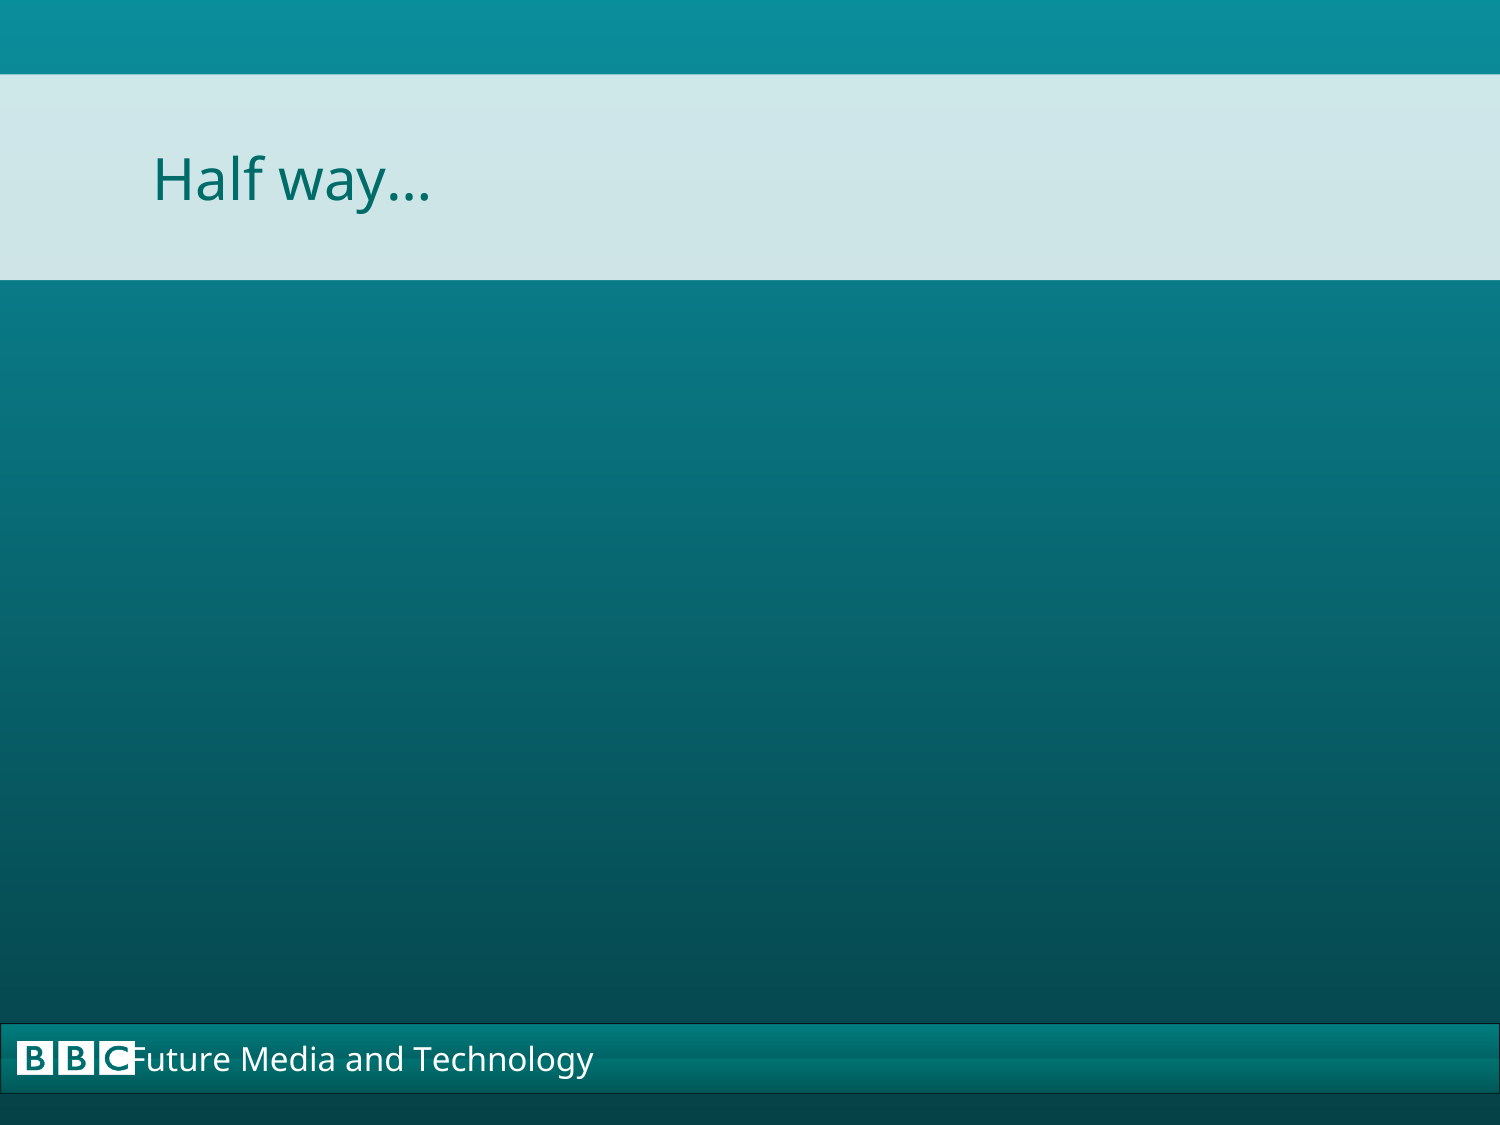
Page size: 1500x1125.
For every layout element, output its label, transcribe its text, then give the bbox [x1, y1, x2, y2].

title Half way… [137, 84, 1426, 272]
picture [17, 1041, 135, 1075]
